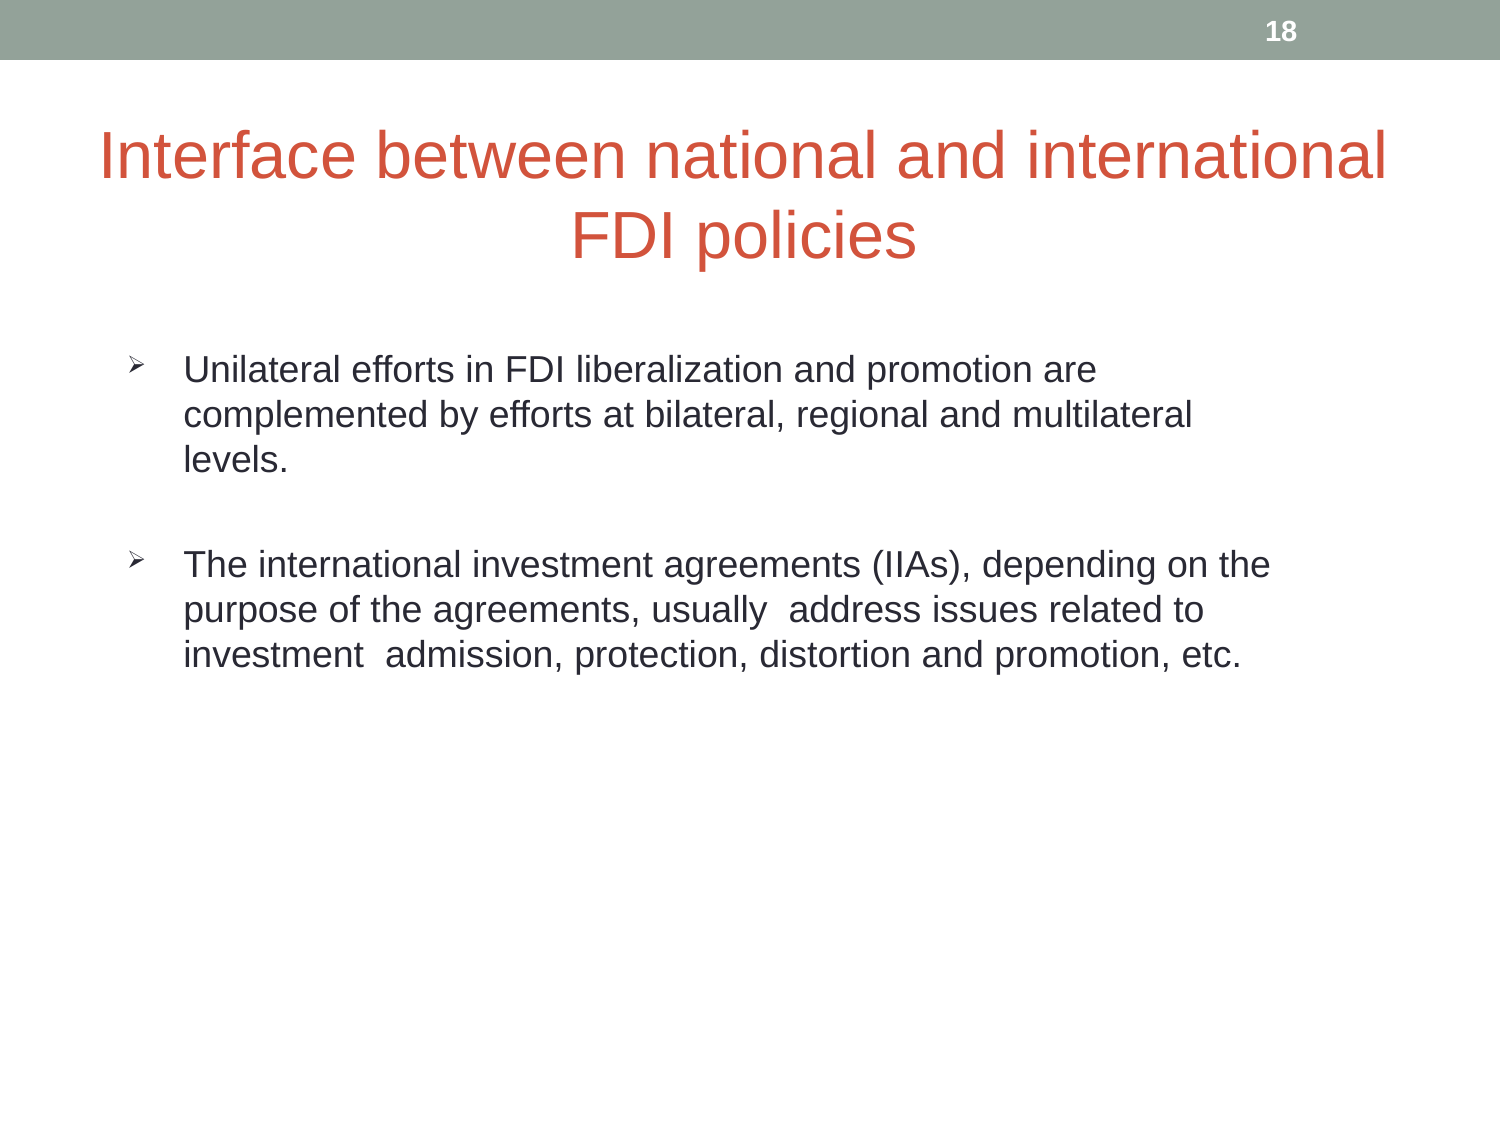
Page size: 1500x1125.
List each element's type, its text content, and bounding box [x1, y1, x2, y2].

text_box Interface between national and international FDI policies [53, 101, 1436, 279]
slide_number <編號> [1250, 3, 1425, 57]
text_box Unilateral efforts in FDI liberalization and promotion are complemented by efforts at bilateral, regional and multilateral levels. The international investment agreements (IIAs), depending on the purpose of the agreements, usually address issues related to investment admission, protection, distortion and promotion, etc. [112, 337, 1311, 963]
